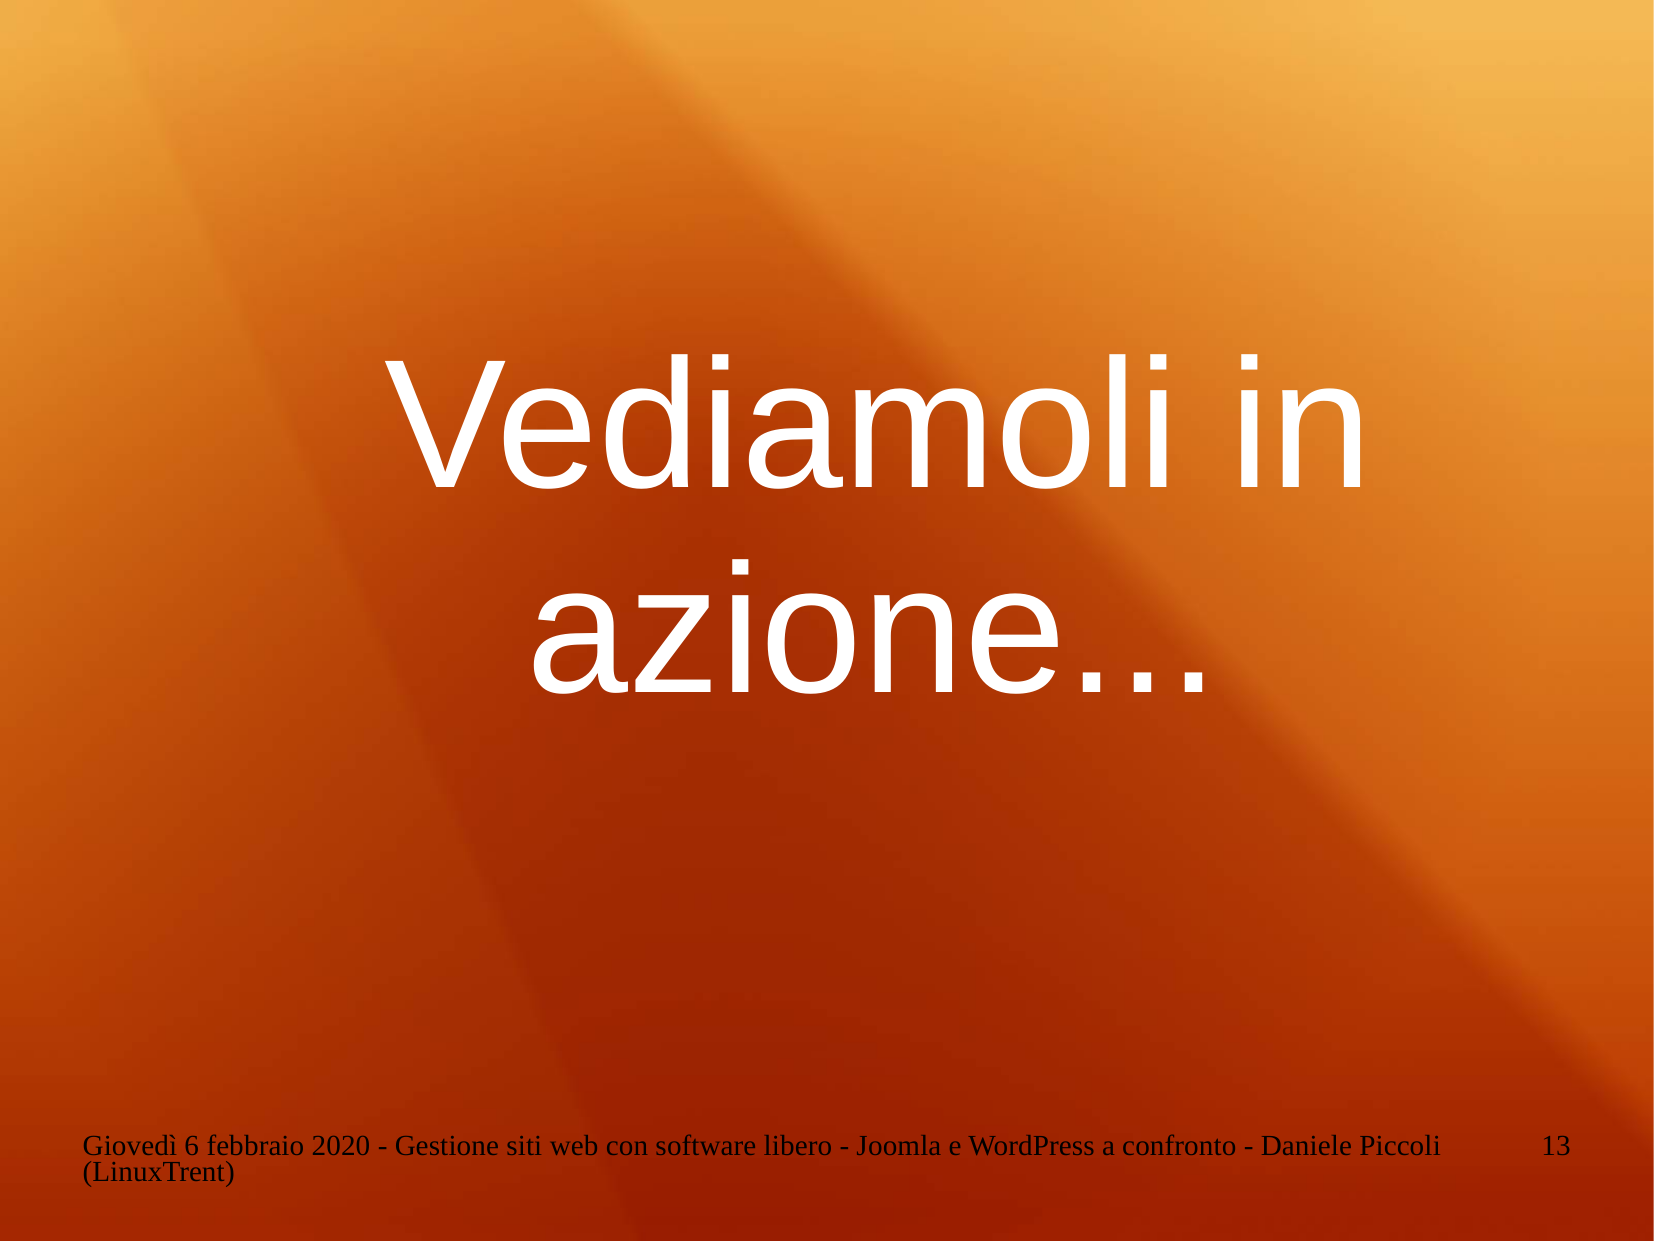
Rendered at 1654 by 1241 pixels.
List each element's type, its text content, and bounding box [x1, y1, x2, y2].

list Vediamoli in azione... [93, 87, 1582, 980]
picture [0, 0, 1654, 1241]
